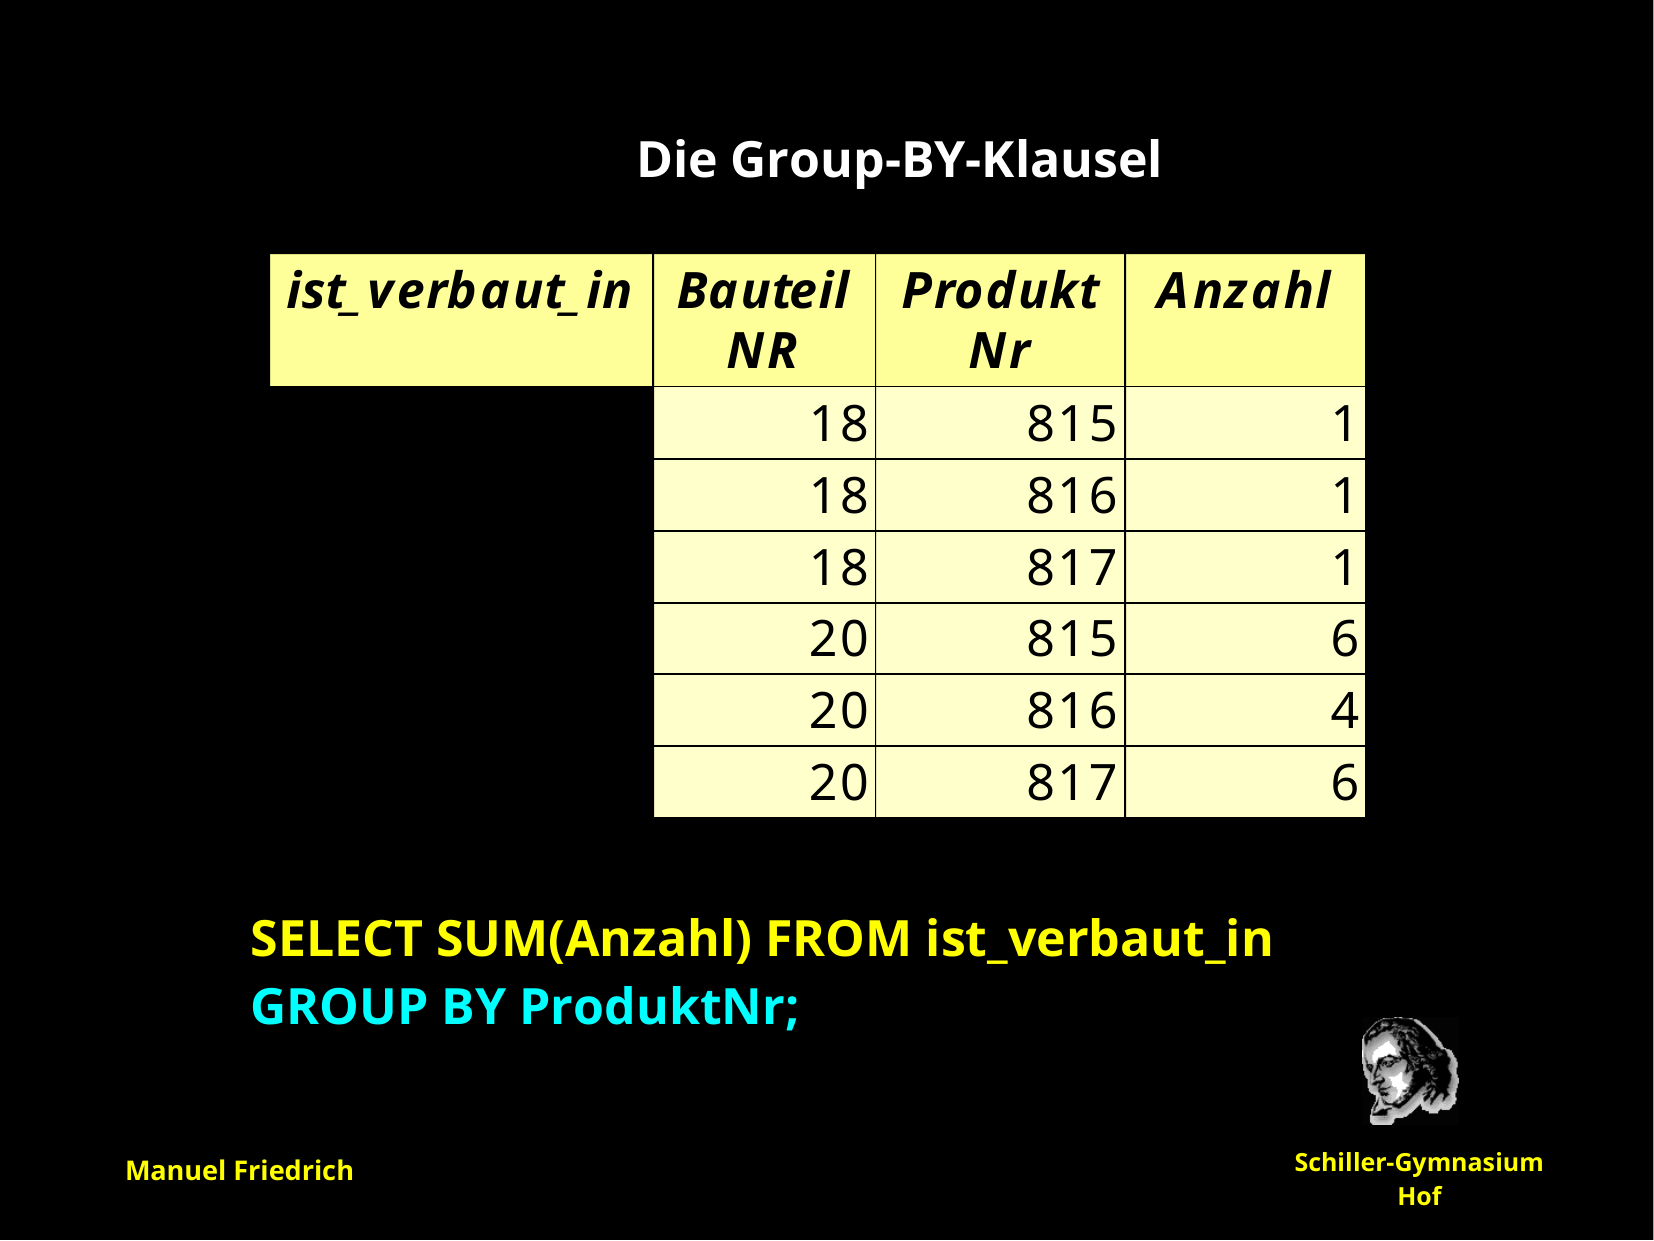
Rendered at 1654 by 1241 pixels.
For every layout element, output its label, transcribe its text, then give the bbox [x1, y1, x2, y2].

text_box Die Group-BY-Klausel [636, 124, 1193, 253]
text_box Schiller-Gymnasium Hof [1294, 1145, 1549, 1206]
picture [1362, 1017, 1459, 1125]
chart [269, 253, 1463, 935]
text_box SELECT SUM(Anzahl) FROM ist_verbaut_in GROUP BY ProduktNr; [250, 902, 1291, 1025]
text_box Manuel Friedrich [124, 1151, 357, 1185]
